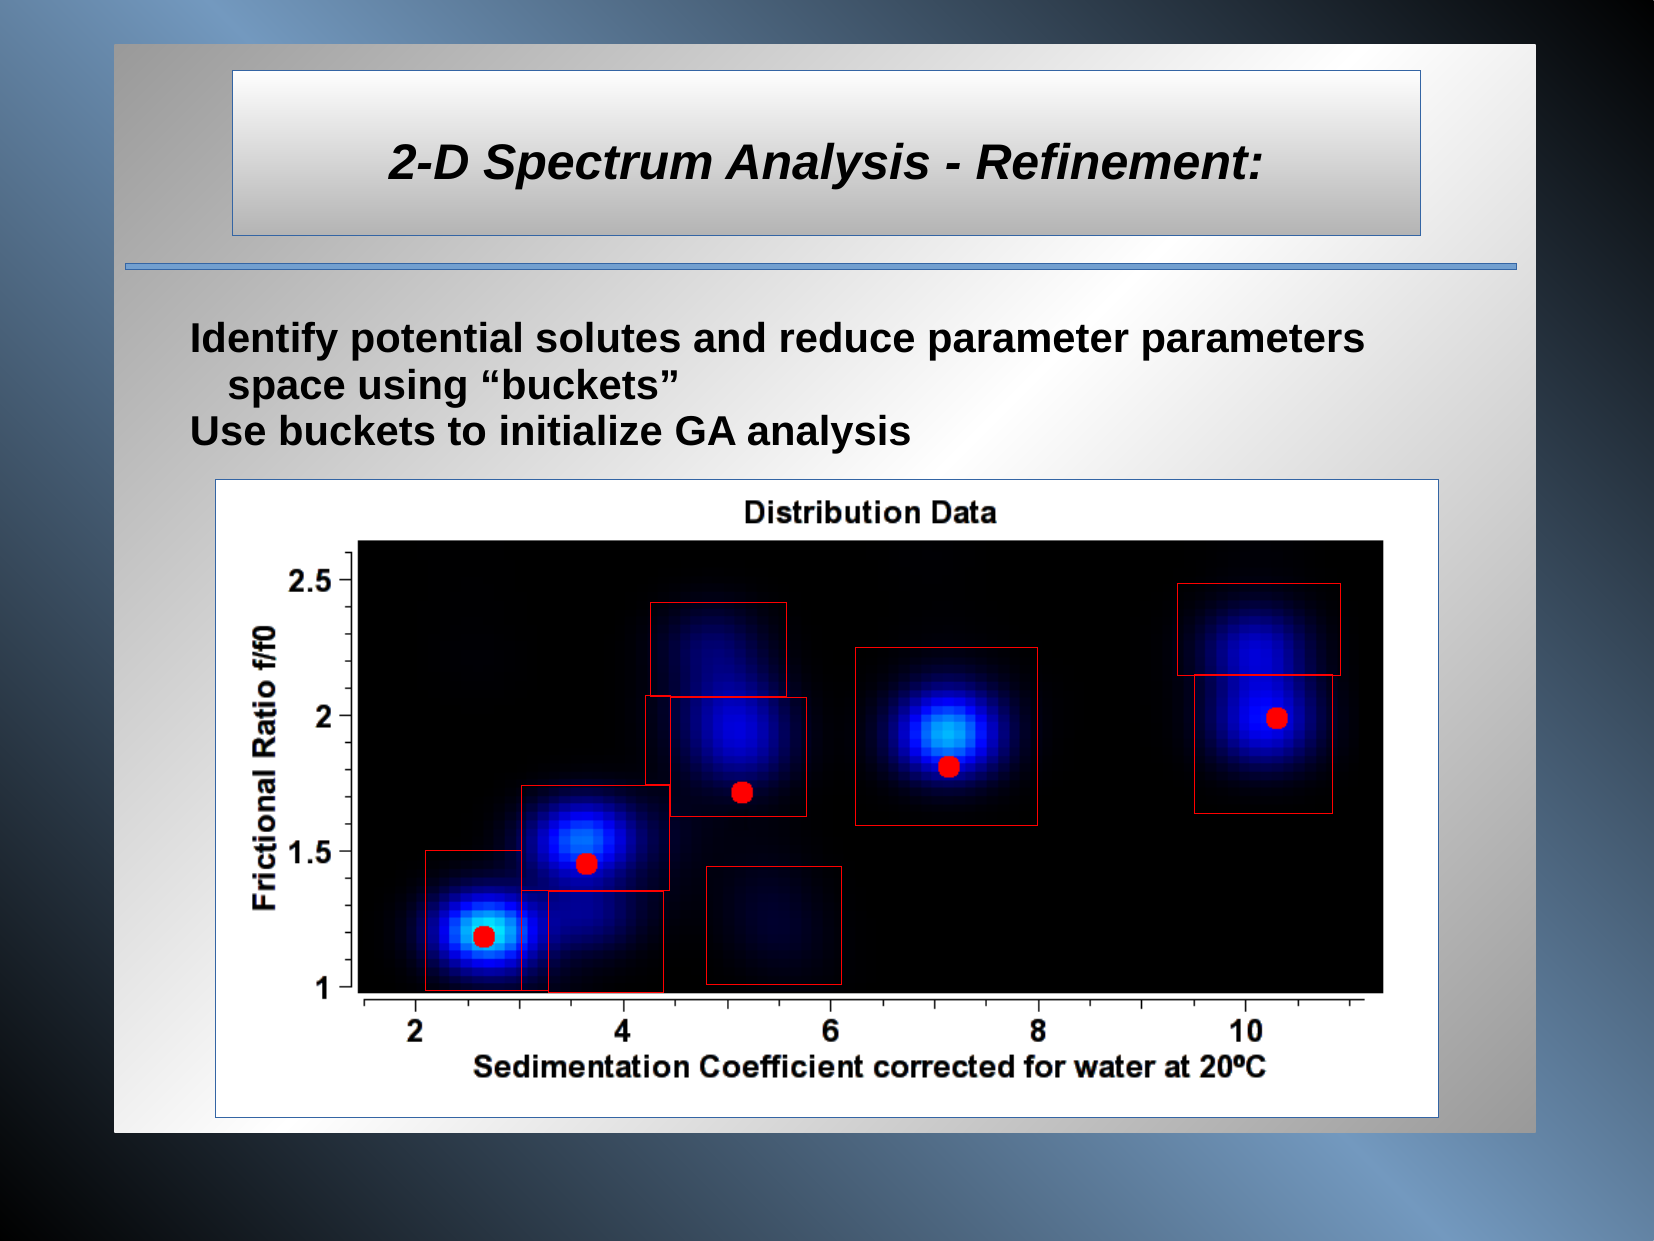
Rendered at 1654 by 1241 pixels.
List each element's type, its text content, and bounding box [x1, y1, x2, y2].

text_box 2-D Spectrum Analysis - Refinement: [246, 127, 1407, 198]
text_box Identify potential solutes and reduce parameter parameters space using “buckets” Use buckets to initialize GA analysis [137, 307, 1491, 463]
text_box [232, 70, 1421, 236]
text_box [215, 479, 1439, 1118]
text_box [125, 263, 1517, 270]
picture [234, 482, 1392, 1092]
